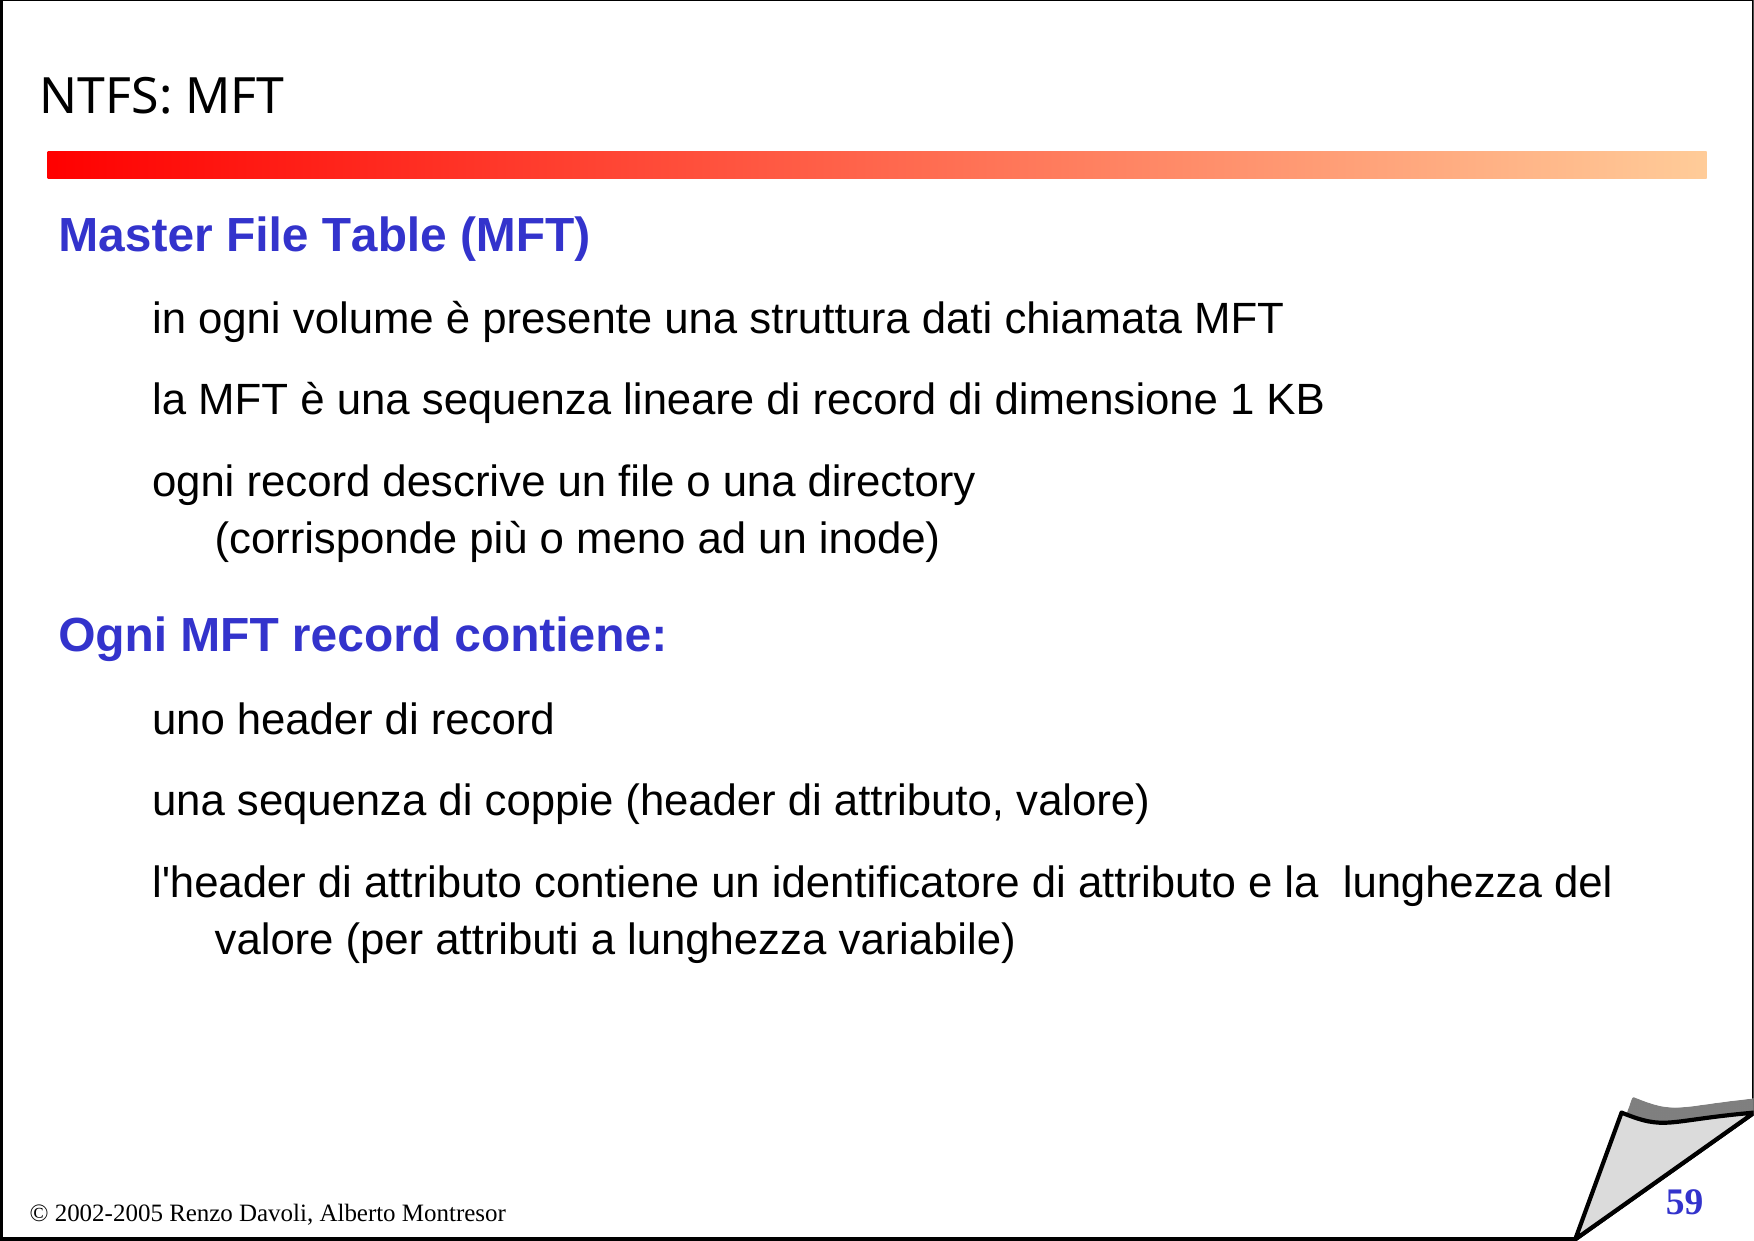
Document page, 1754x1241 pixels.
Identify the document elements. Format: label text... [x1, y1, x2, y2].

list Master File Table (MFT) in ogni volume è presente una struttura dati chiamata MFT la MFT è una sequenza lineare di record di dimensione 1 KB ogni record descrive un file o una directory (corrisponde più o meno ad un inode) Ogni MFT record contiene: uno header di record una sequenza di coppie (header di attributo, valore) l'header di attributo contiene un identificatore di attributo e la lunghezza del valore (per attributi a lunghezza variabile) [58, 206, 1695, 1042]
title NTFS: MFT [40, 49, 1713, 144]
